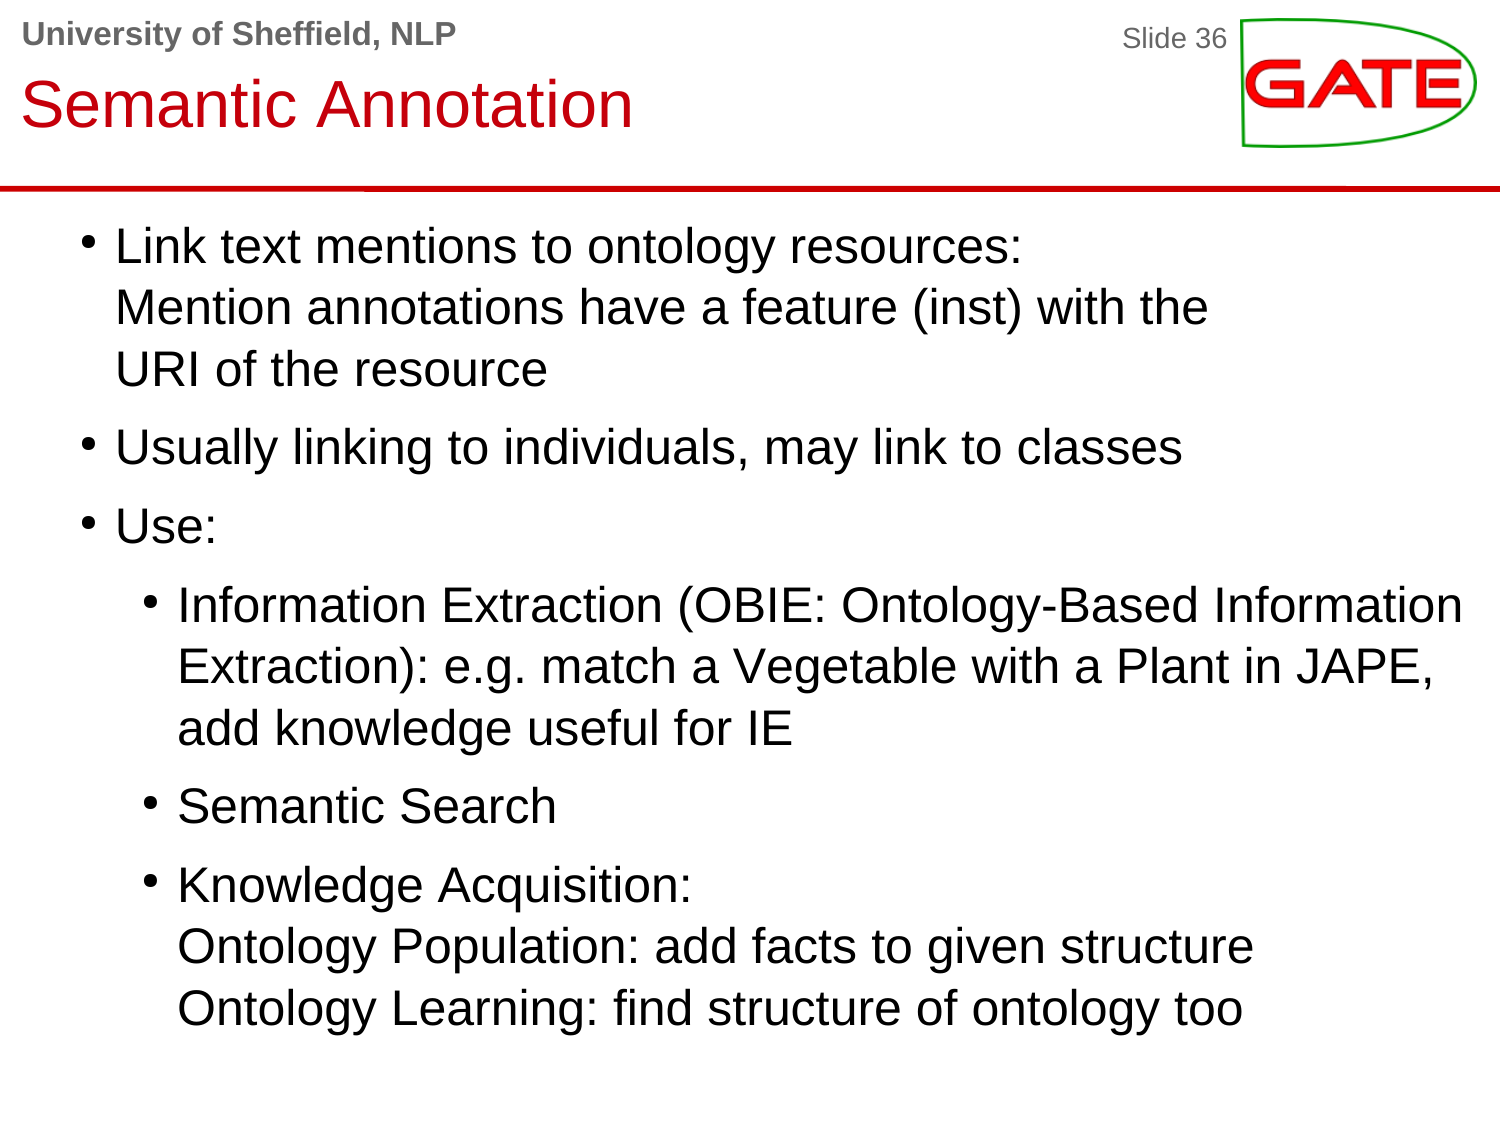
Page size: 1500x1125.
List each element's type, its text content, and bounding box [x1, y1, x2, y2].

title Semantic Annotation [20, 44, 1240, 166]
picture [1240, 18, 1477, 148]
list Link text mentions to ontology resources: Mention annotations have a feature (inst) with the URI of the resource Usually linking to individuals, may link to classes Use: Information Extraction (OBIE: Ontology-Based Information Extraction): e.g. match a Vegetable with a Plant in JAPE, add knowledge useful for IE Semantic Search Knowledge Acquisition: Ontology Population: add facts to given structure Ontology Learning: find structure of ontology too [23, 212, 1477, 1063]
